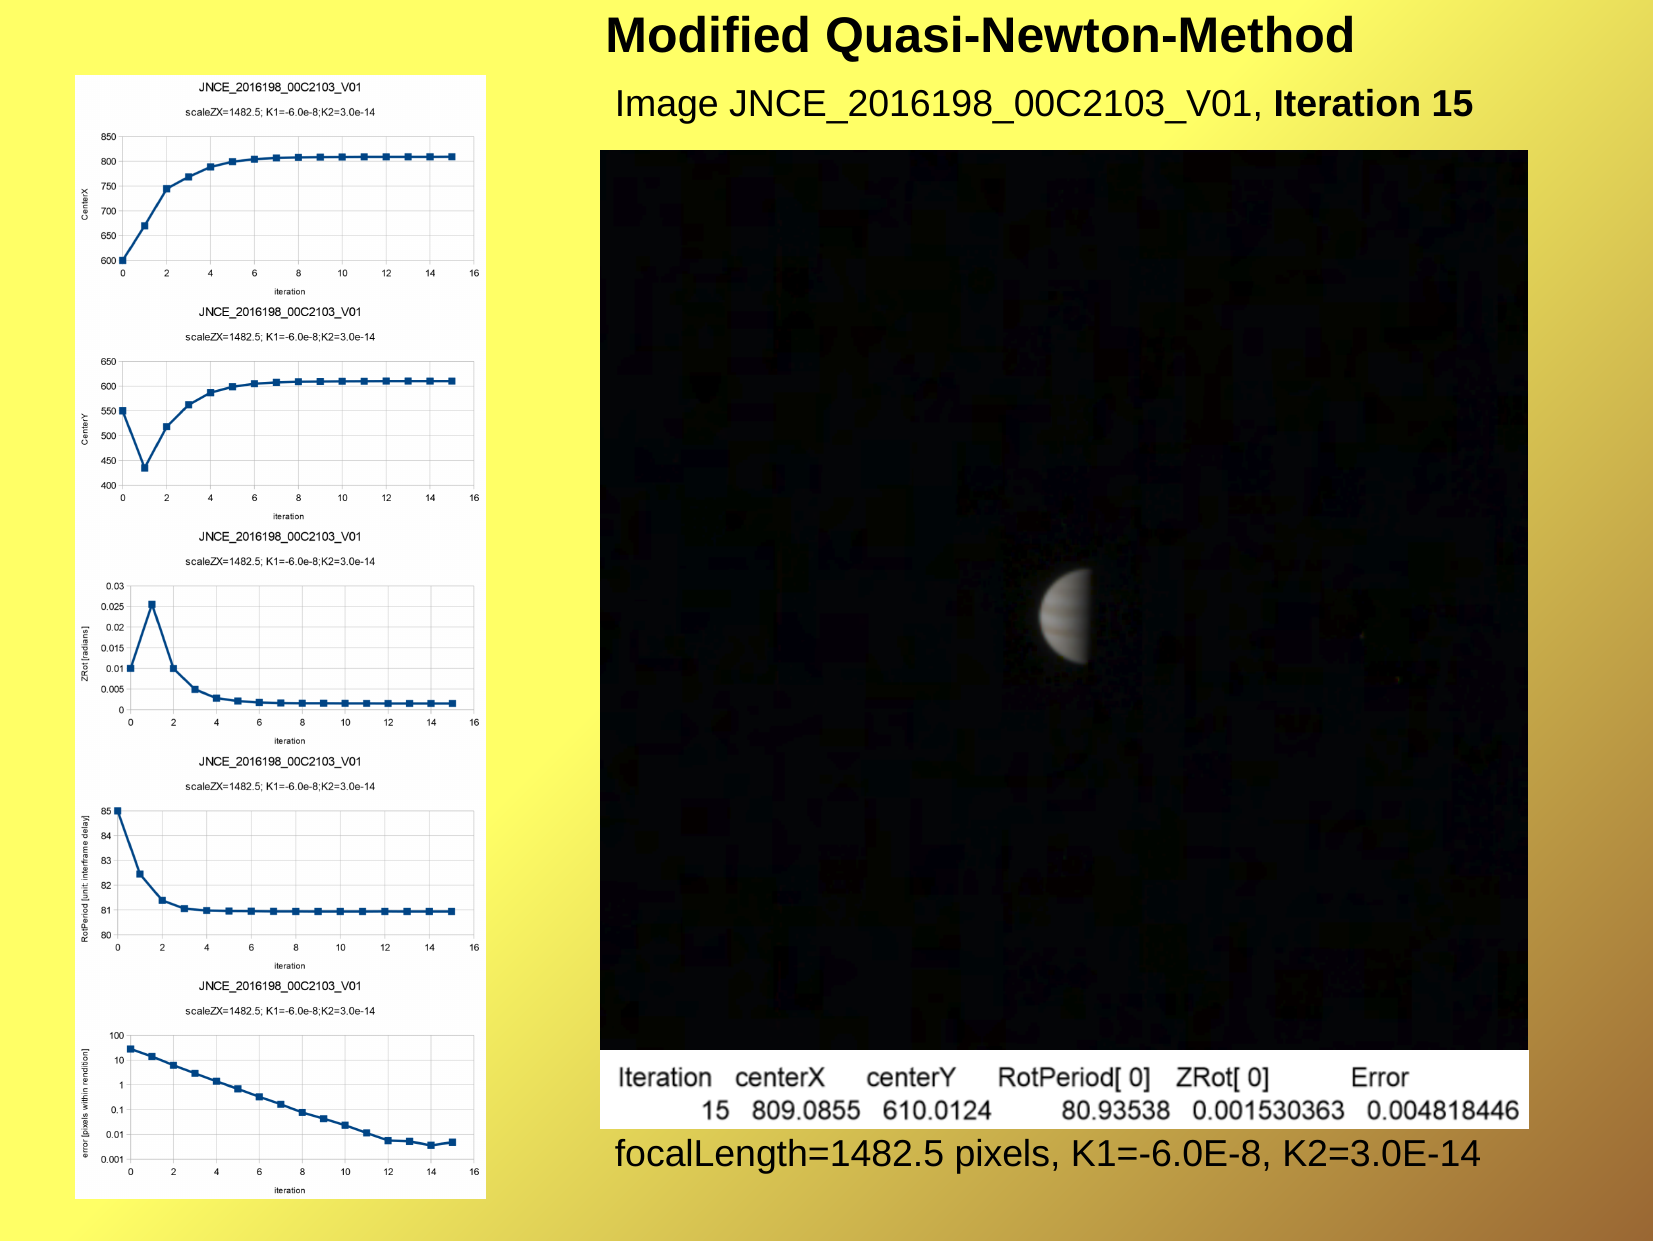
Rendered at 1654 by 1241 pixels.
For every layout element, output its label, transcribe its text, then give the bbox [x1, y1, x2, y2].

picture [600, 150, 1529, 1129]
text_box focalLength=1482.5 pixels, K1=-6.0E-8, K2=3.0E-14 [600, 1125, 1545, 1182]
text_box Modified Quasi-Newton-Method [590, 0, 1565, 72]
picture [75, 75, 486, 1199]
text_box Image JNCE_2016198_00C2103_V01, Iteration 15 [600, 75, 1516, 134]
